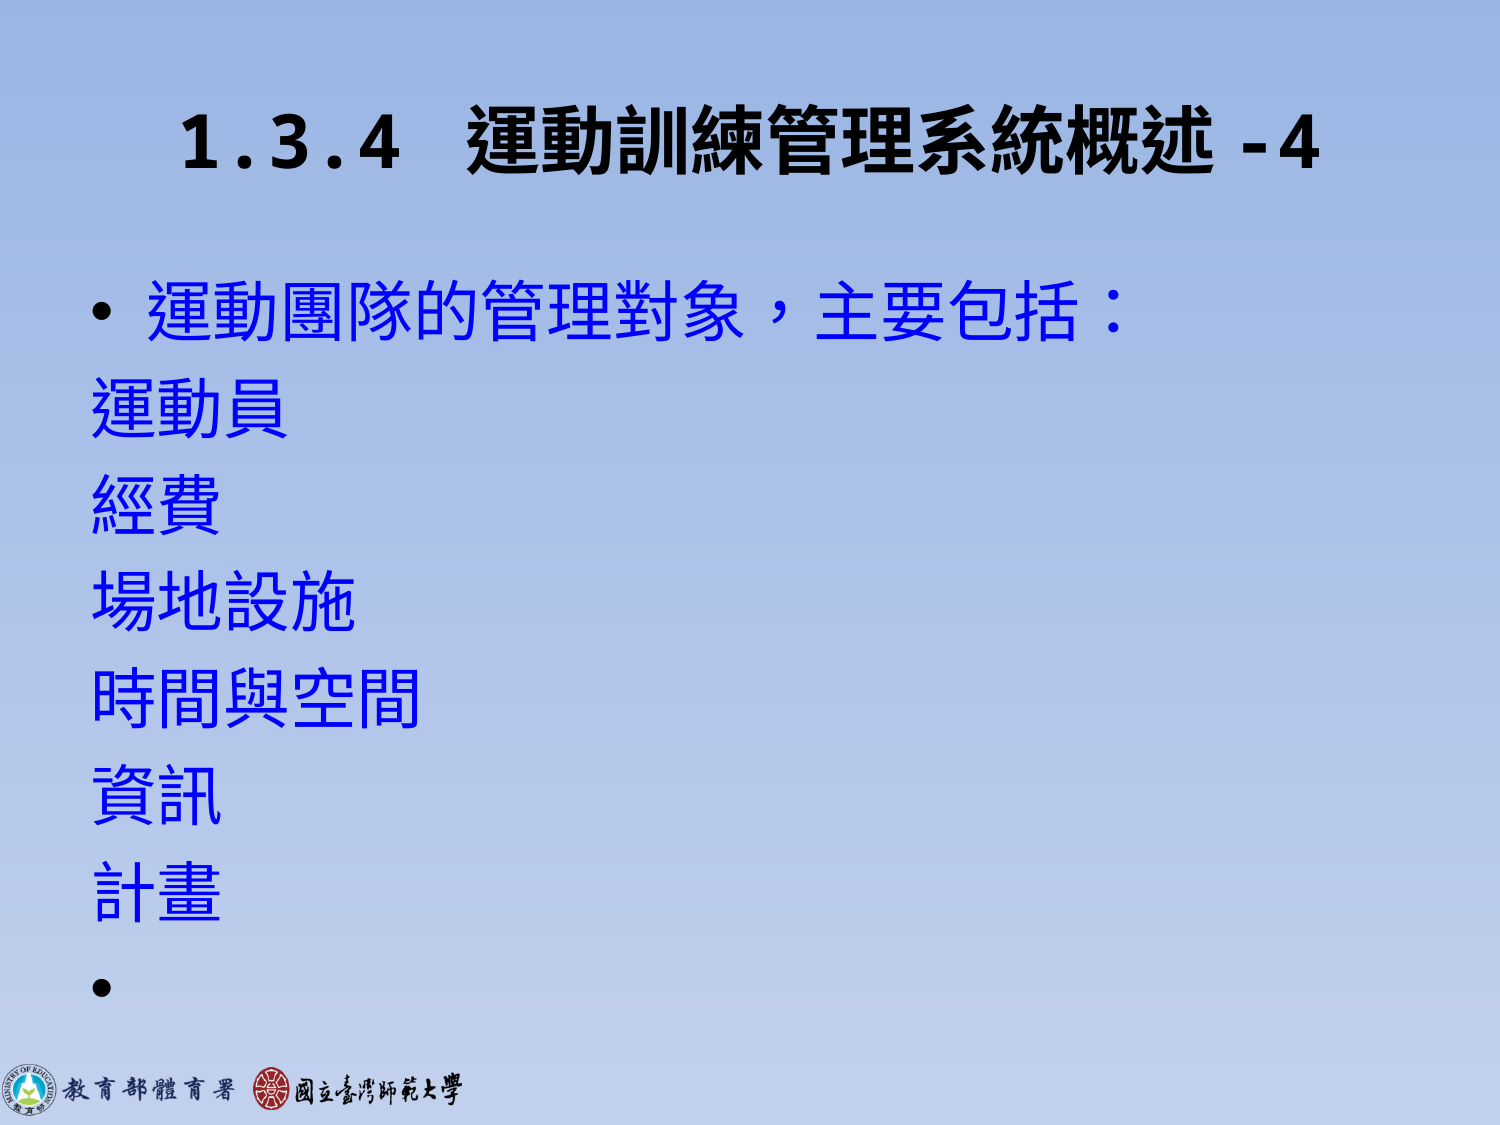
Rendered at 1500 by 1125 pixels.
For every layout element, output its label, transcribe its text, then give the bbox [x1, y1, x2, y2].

title 1.3.4 運動訓練管理系統概述-4 [75, 45, 1426, 233]
list 運動團隊的管理對象，主要包括： 運動員 經費 場地設施 時間與空間 資訊 計畫 [75, 262, 1426, 1005]
